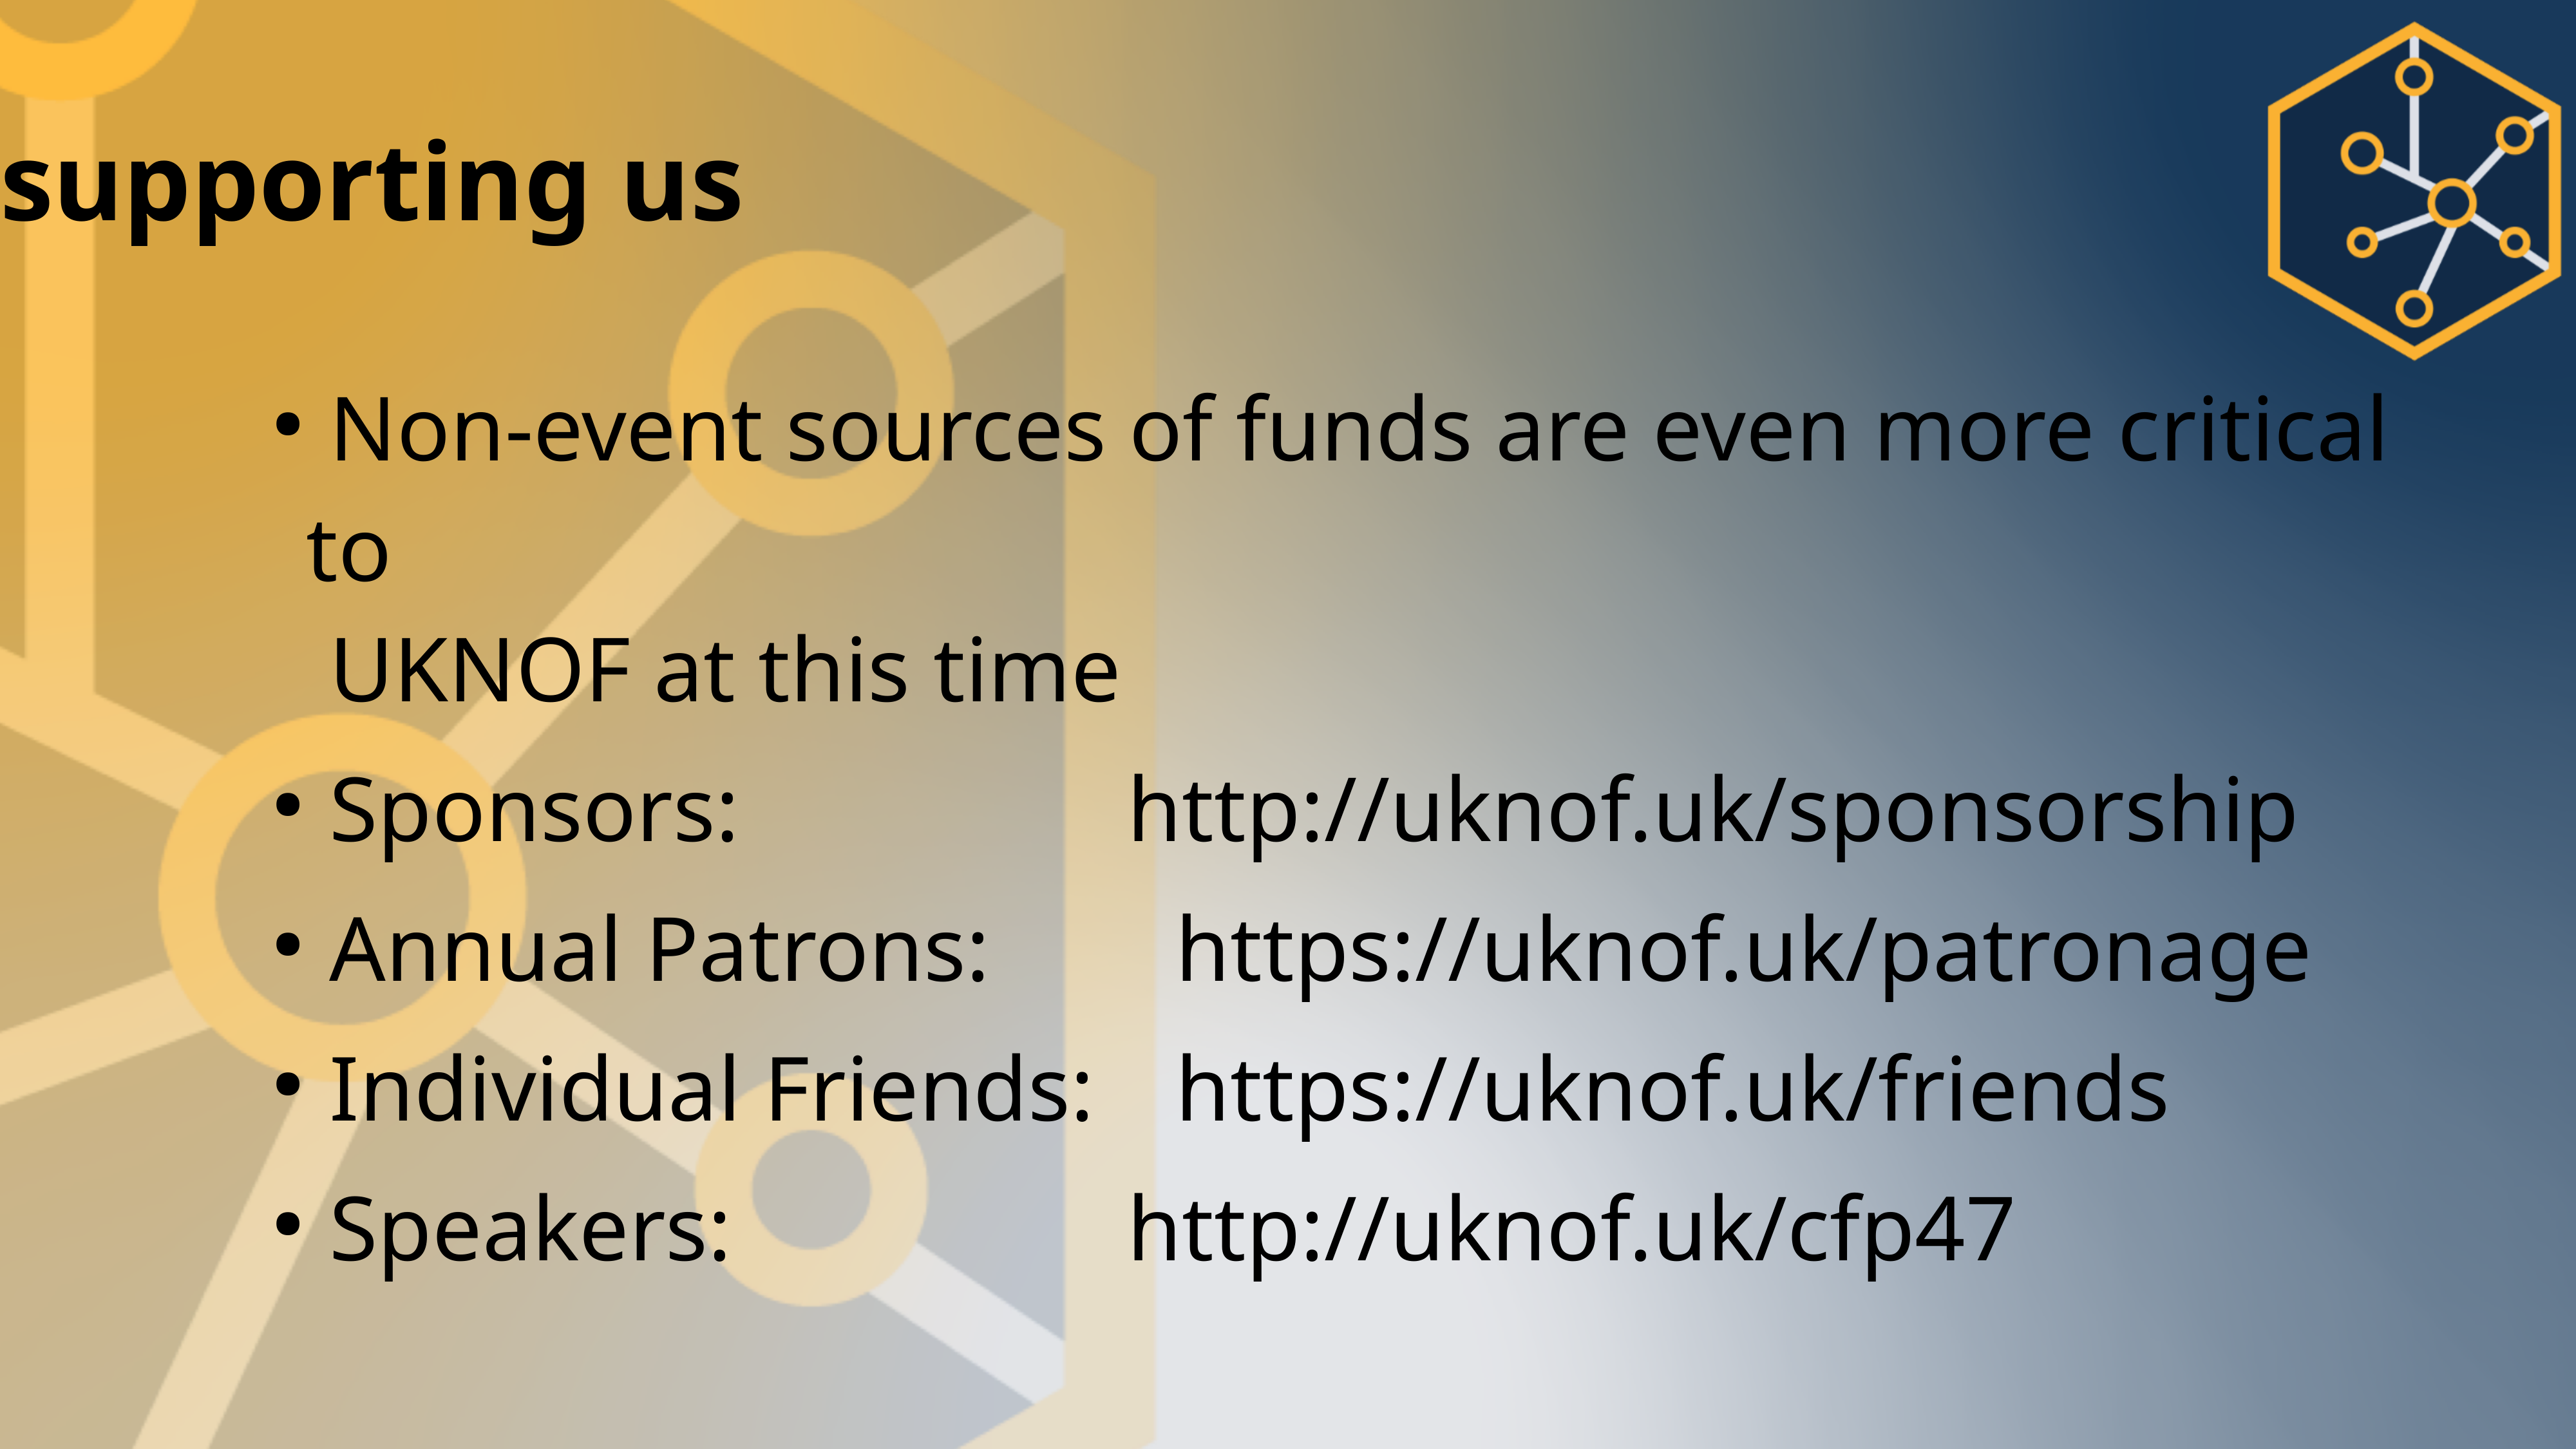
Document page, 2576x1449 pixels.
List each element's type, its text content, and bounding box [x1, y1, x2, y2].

list Non-event sources of funds are even more critical to UKNOF at this time Sponsors: http://uknof.uk/sponsorship Annual Patrons: https://uknof.uk/patronage Individual Friends: https://uknof.uk/friends Speakers: http://uknof.uk/cfp47 [261, 366, 2464, 1218]
picture [0, 0, 2576, 1449]
title supporting us [0, 57, 1624, 300]
